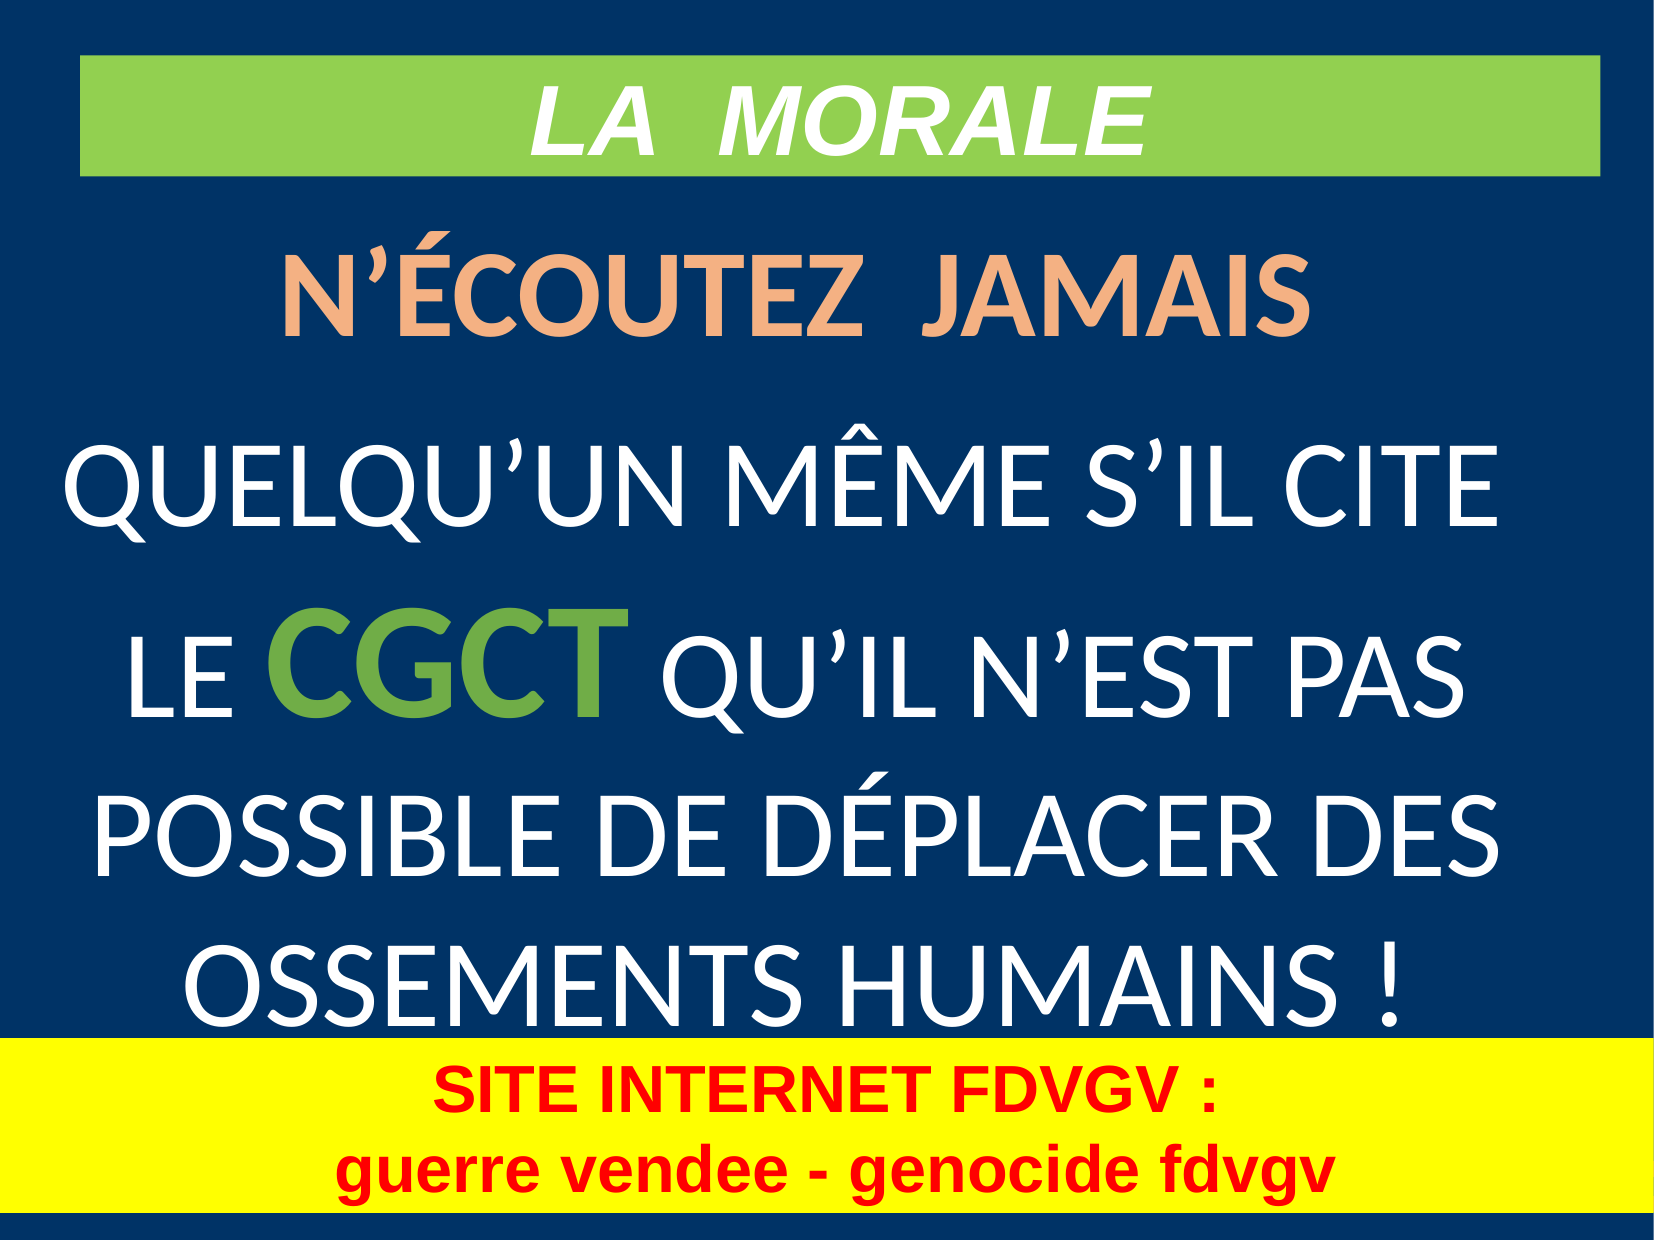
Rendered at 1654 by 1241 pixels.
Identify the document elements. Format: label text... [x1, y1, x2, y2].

text_box N’ÉCOUTEZ JAMAIS QUELQU’UN MÊME S’IL CITE LE CGCT QU’IL N’EST PAS POSSIBLE DE DÉPLACER DES OSSEMENTS HUMAINS ! [0, 203, 1624, 1038]
text_box SITE INTERNET FDVGV : guerre vendee - genocide fdvgv [0, 1038, 1654, 1213]
title LA MORALE [80, 55, 1601, 177]
